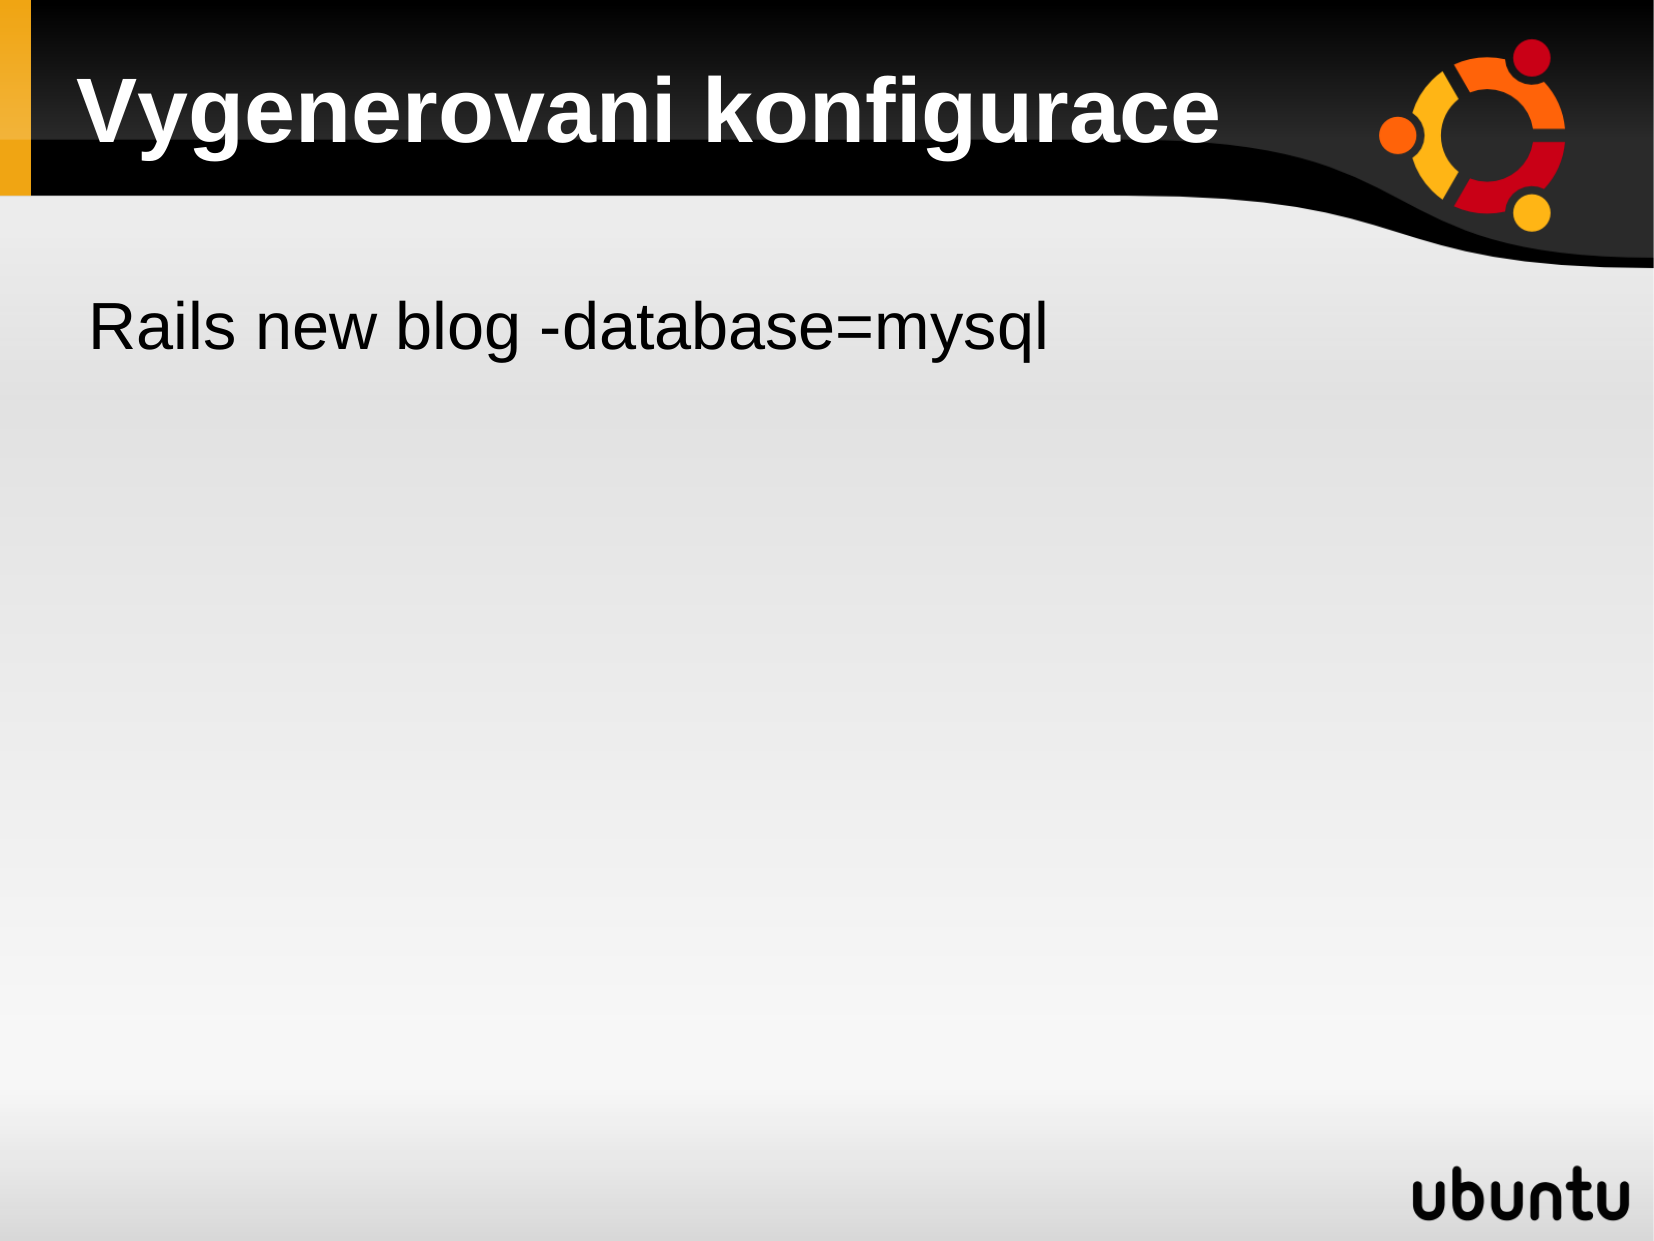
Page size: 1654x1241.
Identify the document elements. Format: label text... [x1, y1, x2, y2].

title Vygenerovani konfigurace [76, 14, 1565, 207]
picture [0, 0, 1654, 1241]
list Rails new blog -database=mysql [88, 288, 1577, 1093]
